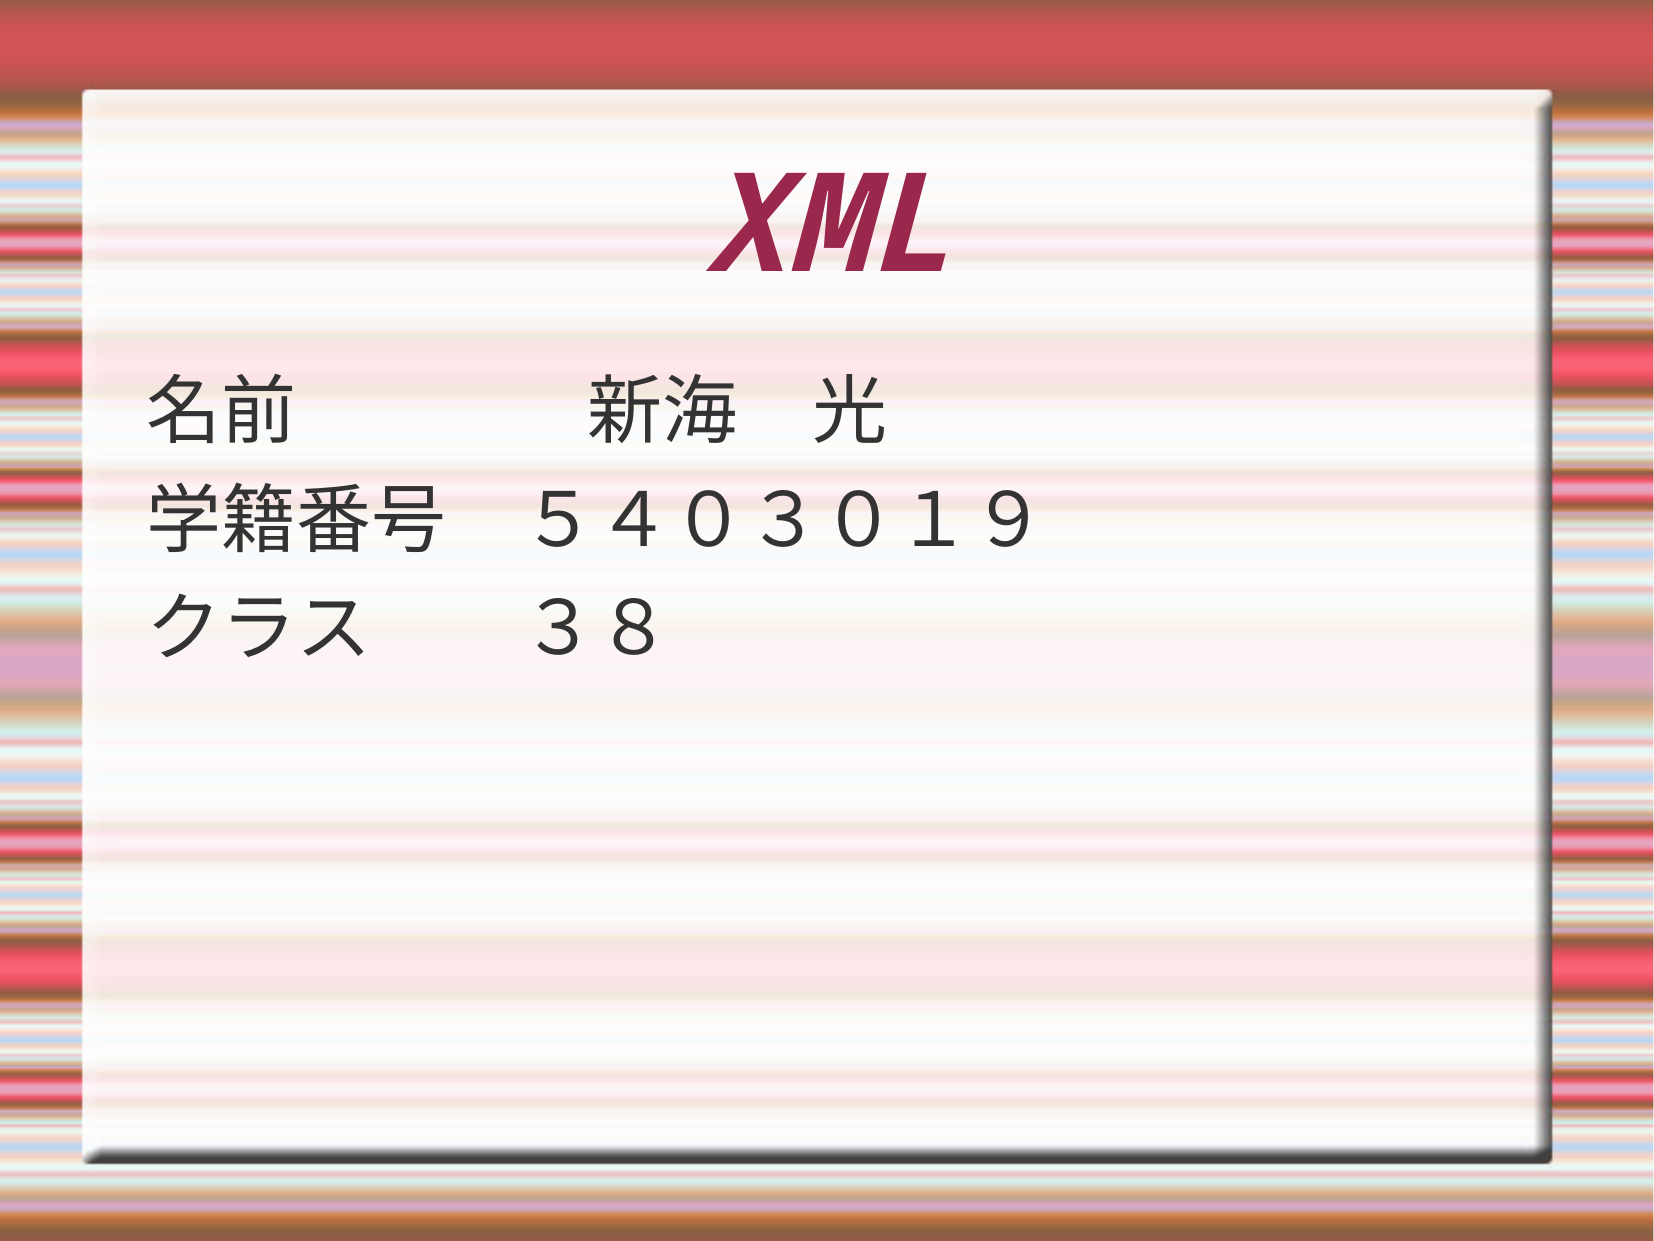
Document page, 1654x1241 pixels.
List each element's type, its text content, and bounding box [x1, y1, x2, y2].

title XML [121, 114, 1534, 322]
picture [0, 0, 1654, 1241]
list 名前 新海 光 学籍番号 ５４０３０１９ クラス ３８ [134, 350, 1516, 1133]
